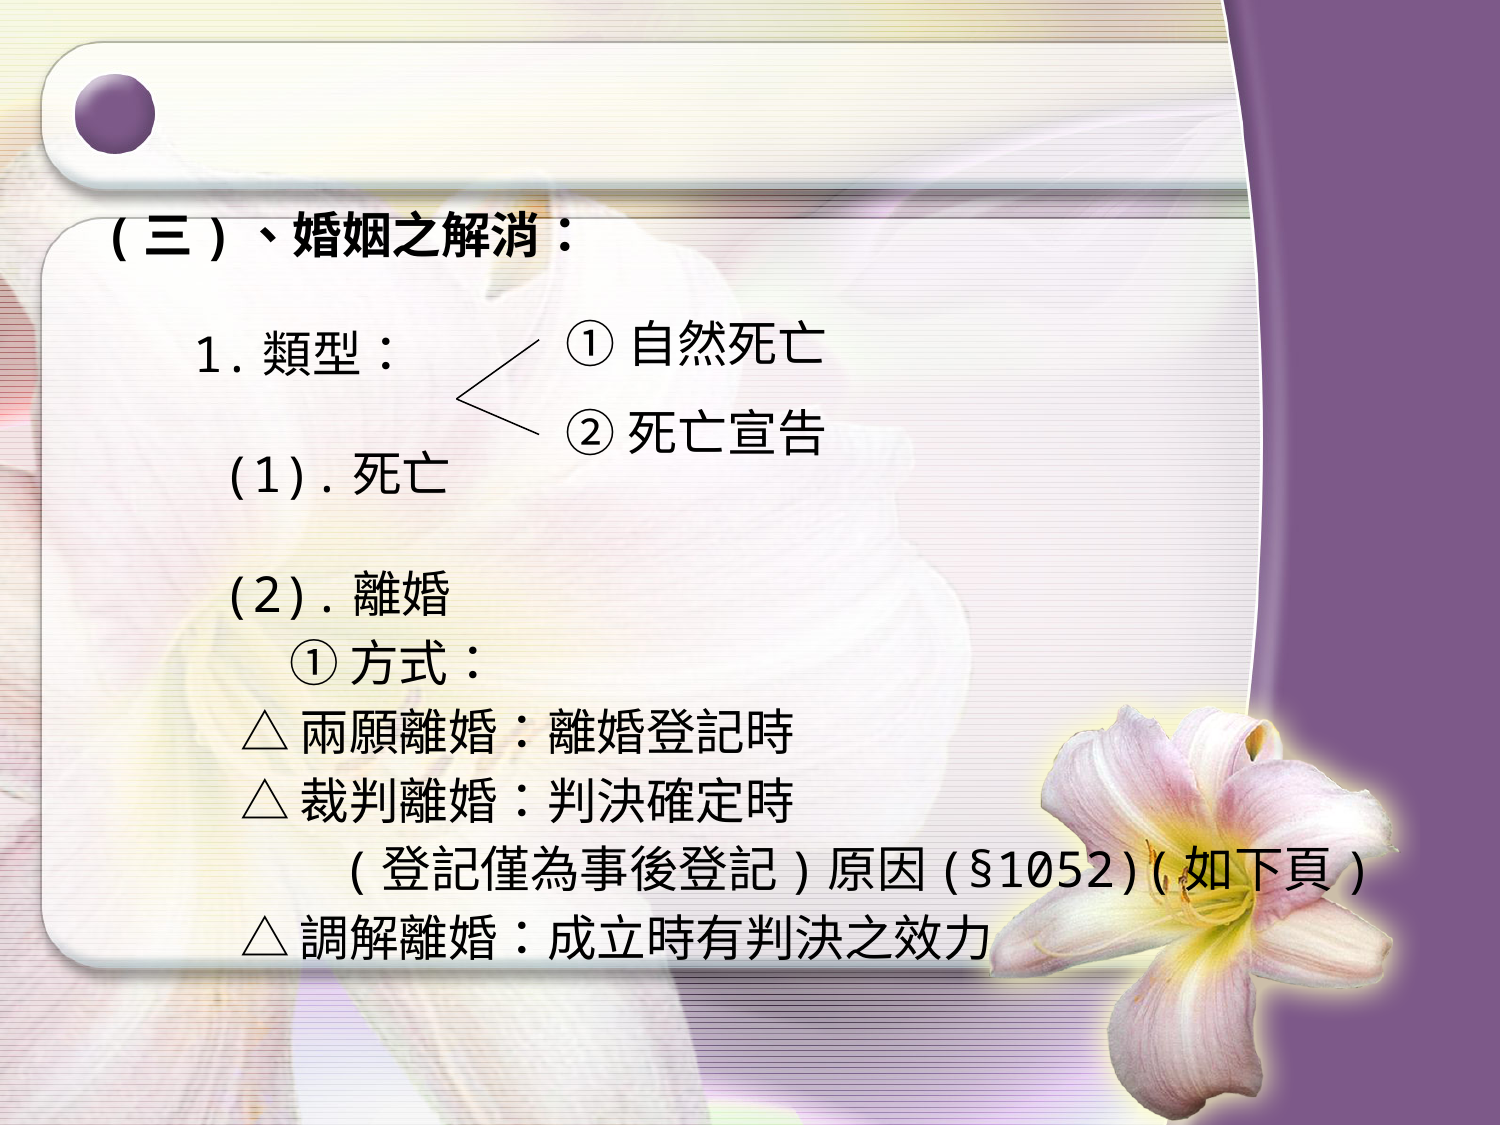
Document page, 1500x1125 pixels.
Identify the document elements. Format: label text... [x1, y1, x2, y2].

list (三)、婚姻之解消： 1.類型： (1).死亡 (2).離婚 ①方式： △兩願離婚：離婚登記時 △裁判離婚：判決確定時 (登記僅為事後登記)原因(§1052)(如下頁) △調解離婚：成立時有判決之效力 [41, 207, 1392, 1125]
text_box ①自然死亡 ②死亡宣告 [550, 304, 985, 472]
